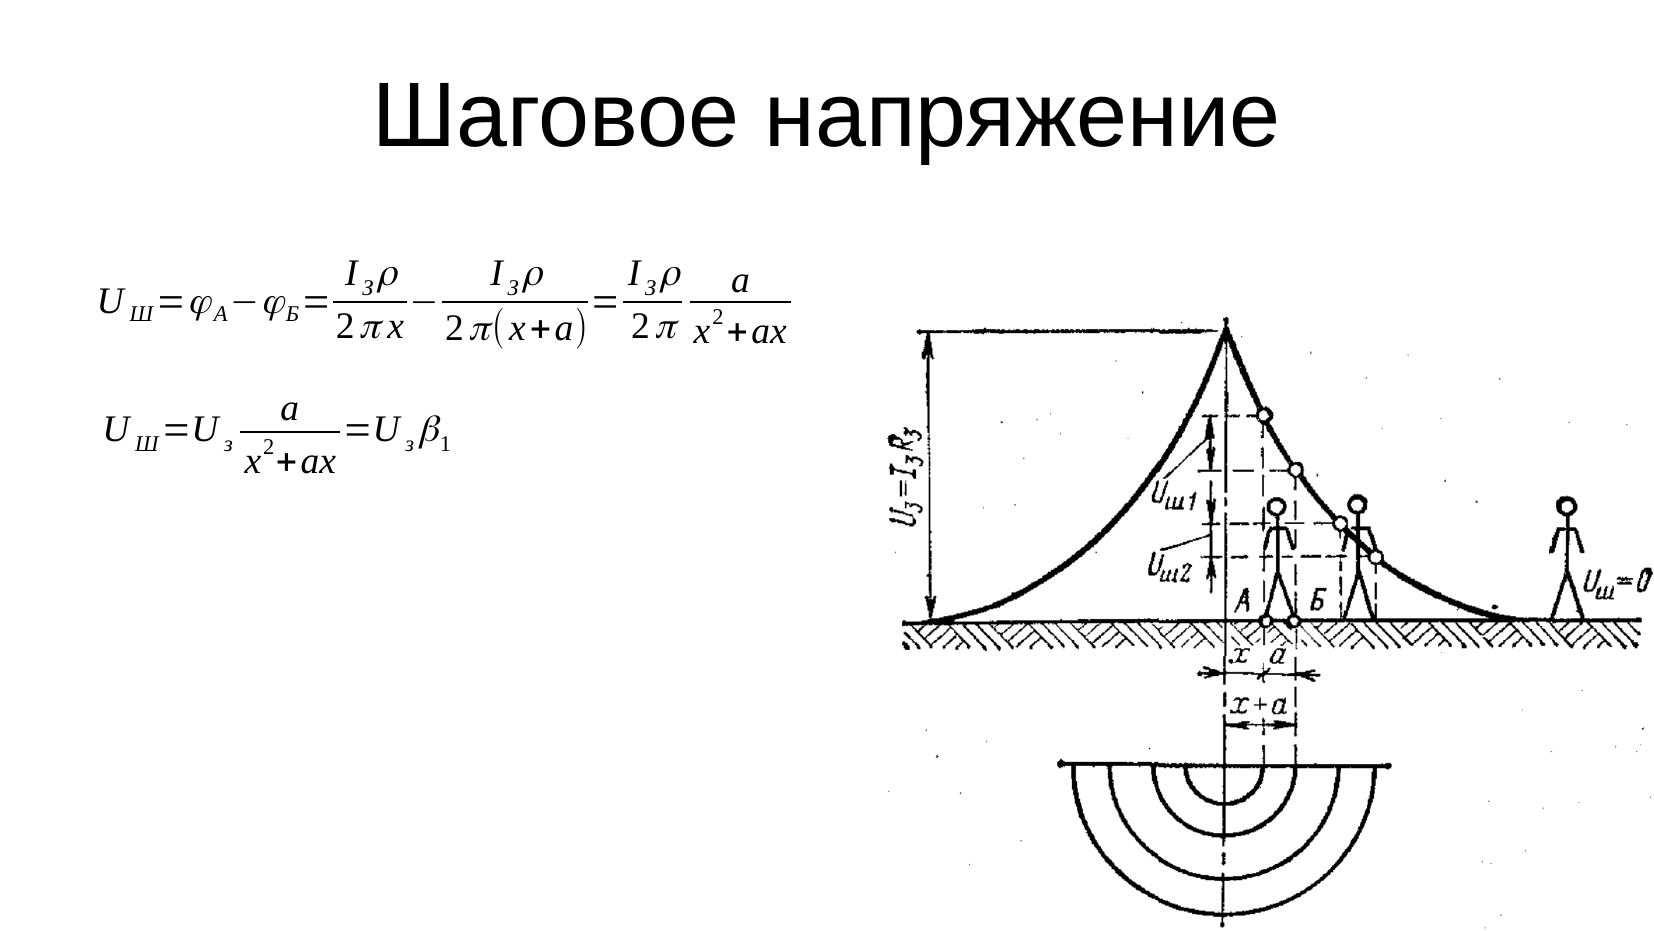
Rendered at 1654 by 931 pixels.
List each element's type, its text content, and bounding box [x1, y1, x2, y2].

picture [879, 310, 1654, 931]
chart [102, 387, 455, 482]
title Шаговое напряжение [82, 37, 1571, 193]
chart [96, 252, 792, 353]
